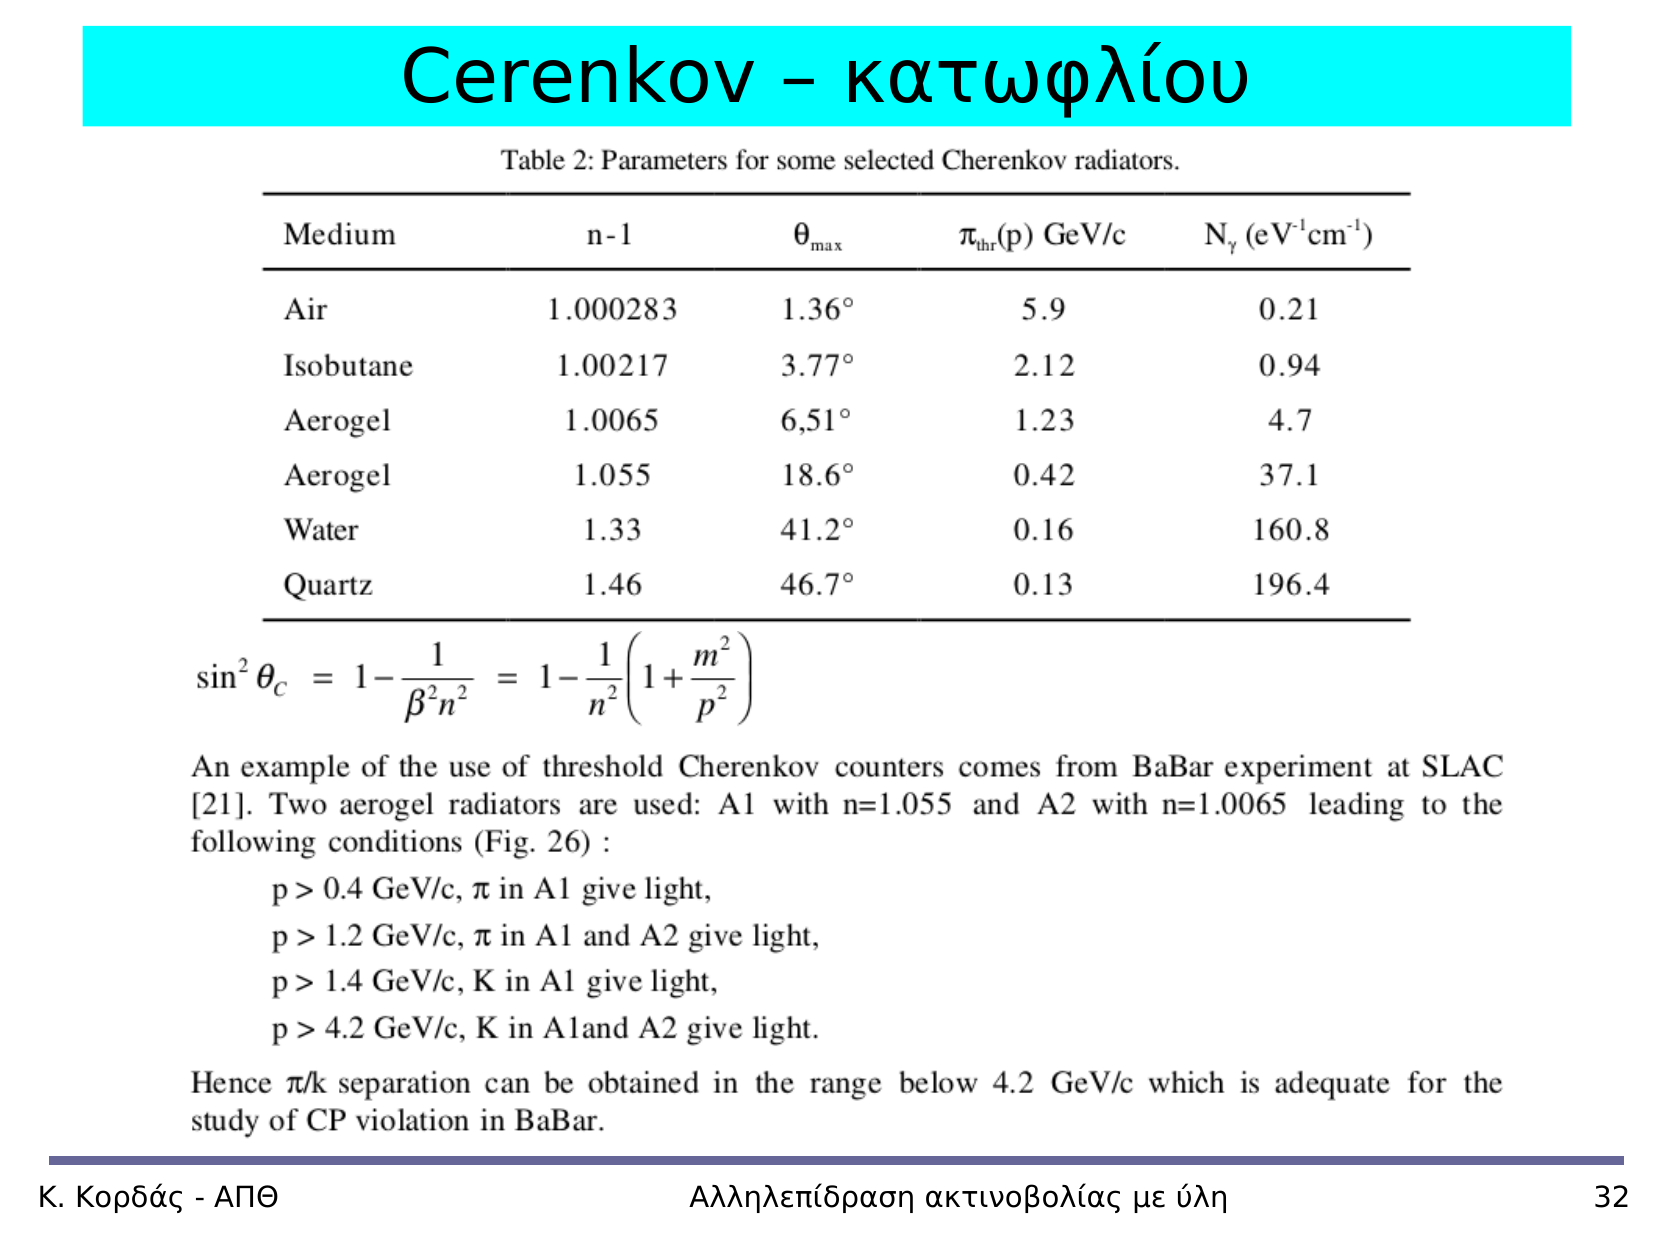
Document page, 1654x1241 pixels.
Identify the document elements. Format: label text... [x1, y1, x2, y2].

title Cerenkov – κατωφλίου [82, 25, 1571, 127]
picture [166, 747, 1514, 1140]
picture [187, 132, 1430, 731]
